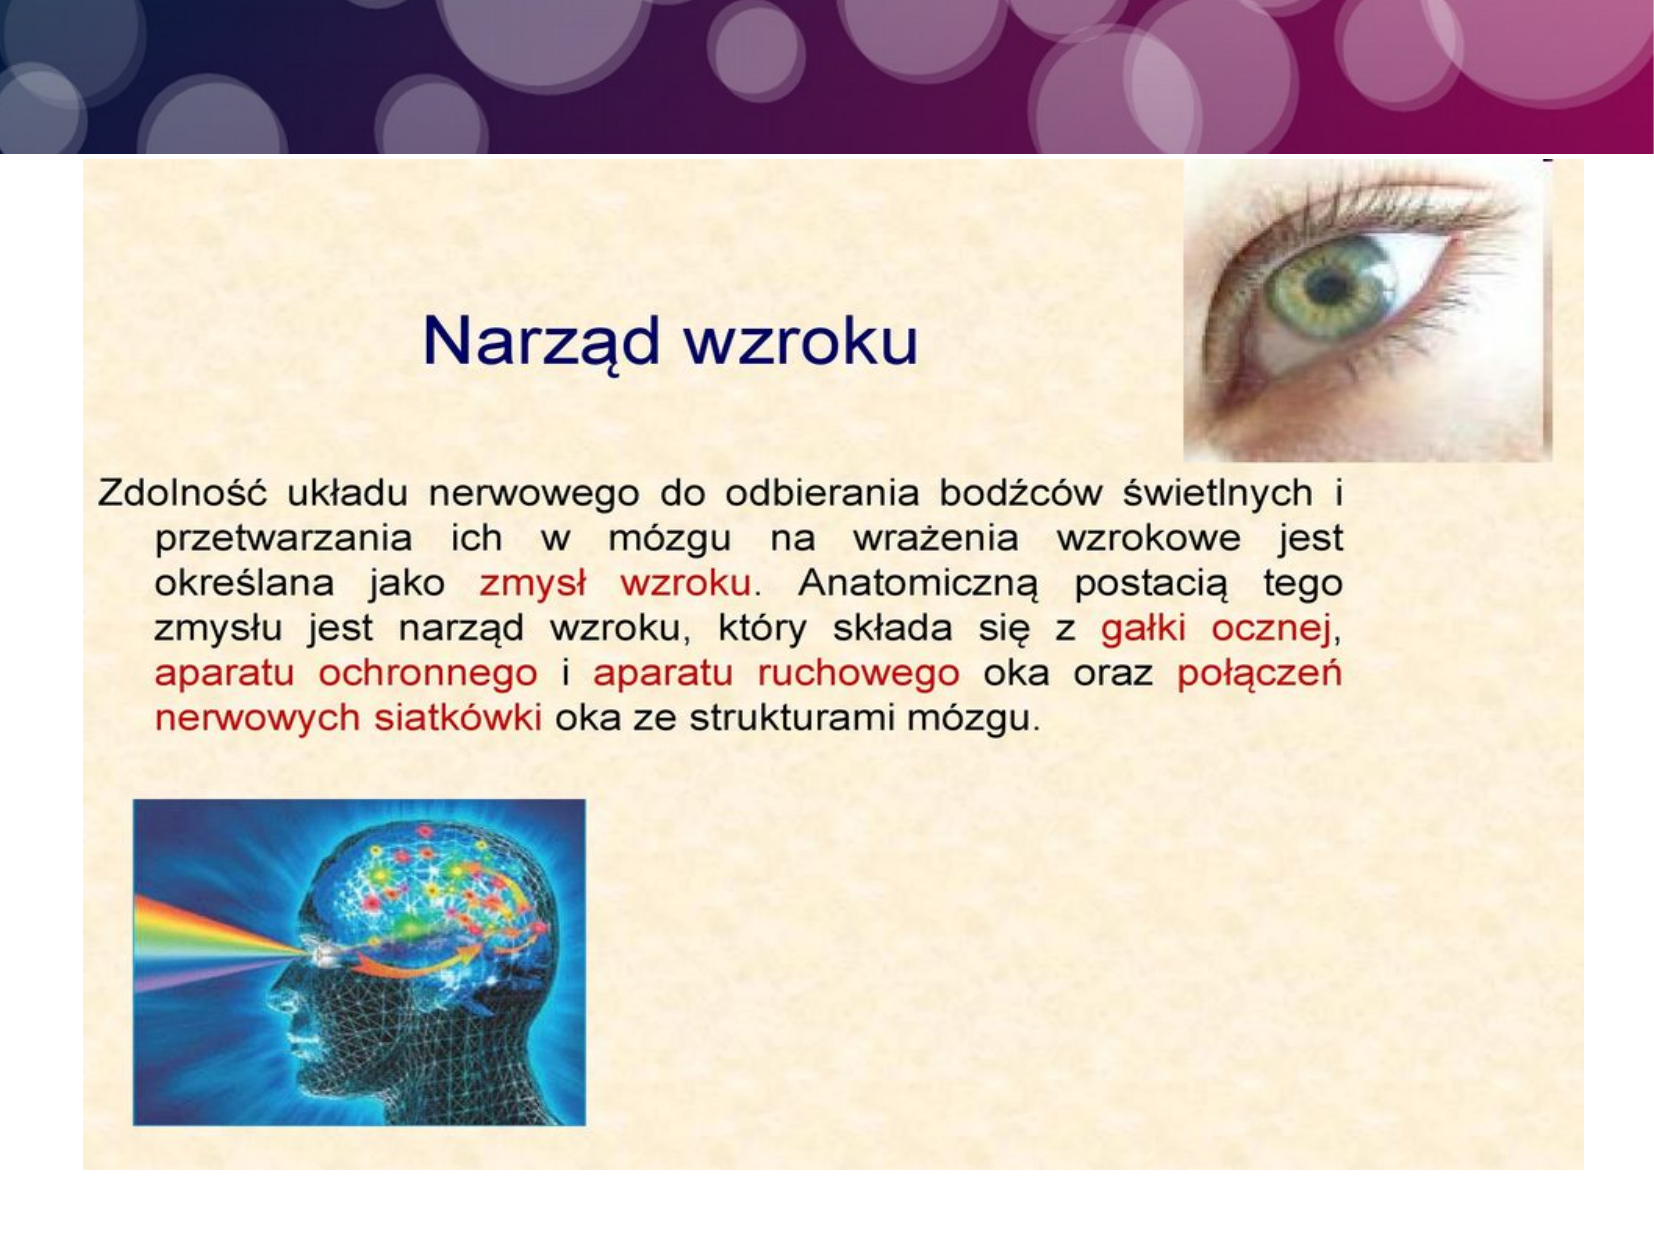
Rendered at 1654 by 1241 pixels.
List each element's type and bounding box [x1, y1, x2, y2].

picture [83, 159, 1584, 1170]
